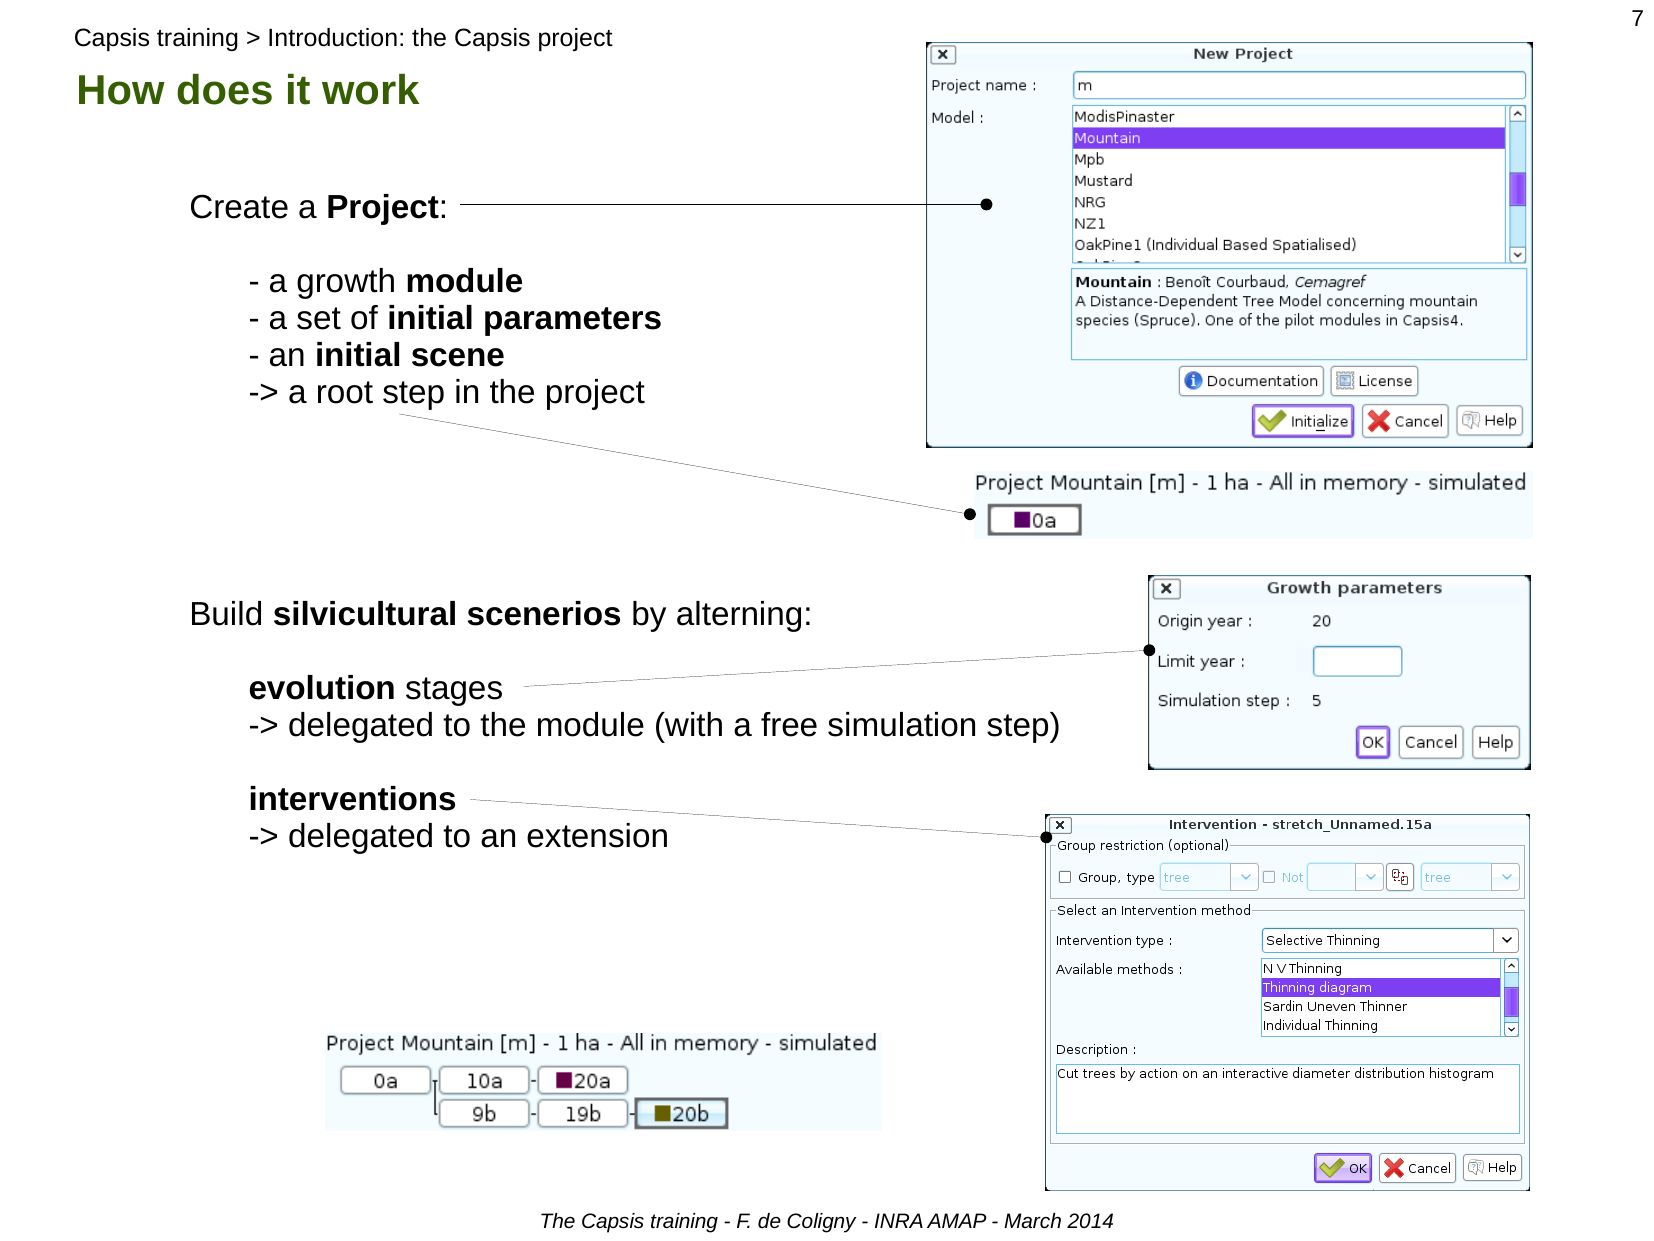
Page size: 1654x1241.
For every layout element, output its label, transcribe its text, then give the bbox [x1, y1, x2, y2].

text_box The Capsis training - F. de Coligny - INRA AMAP - March 2014 [0, 1201, 1654, 1241]
picture [325, 1033, 882, 1131]
text_box Capsis training > Introduction: the Capsis project [59, 16, 1004, 60]
text_box How does it work [61, 59, 1155, 122]
text_box Create a Project: - a growth module - a set of initial parameters - an initial scene -> a root step in the project Build silvicultural scenerios by alterning: evolution stages -> delegated to the module (with a free simulation step) interventions -> delegated to an extension [174, 180, 1622, 908]
picture [926, 42, 1533, 180]
picture [1045, 814, 1530, 1191]
picture [974, 471, 1533, 539]
